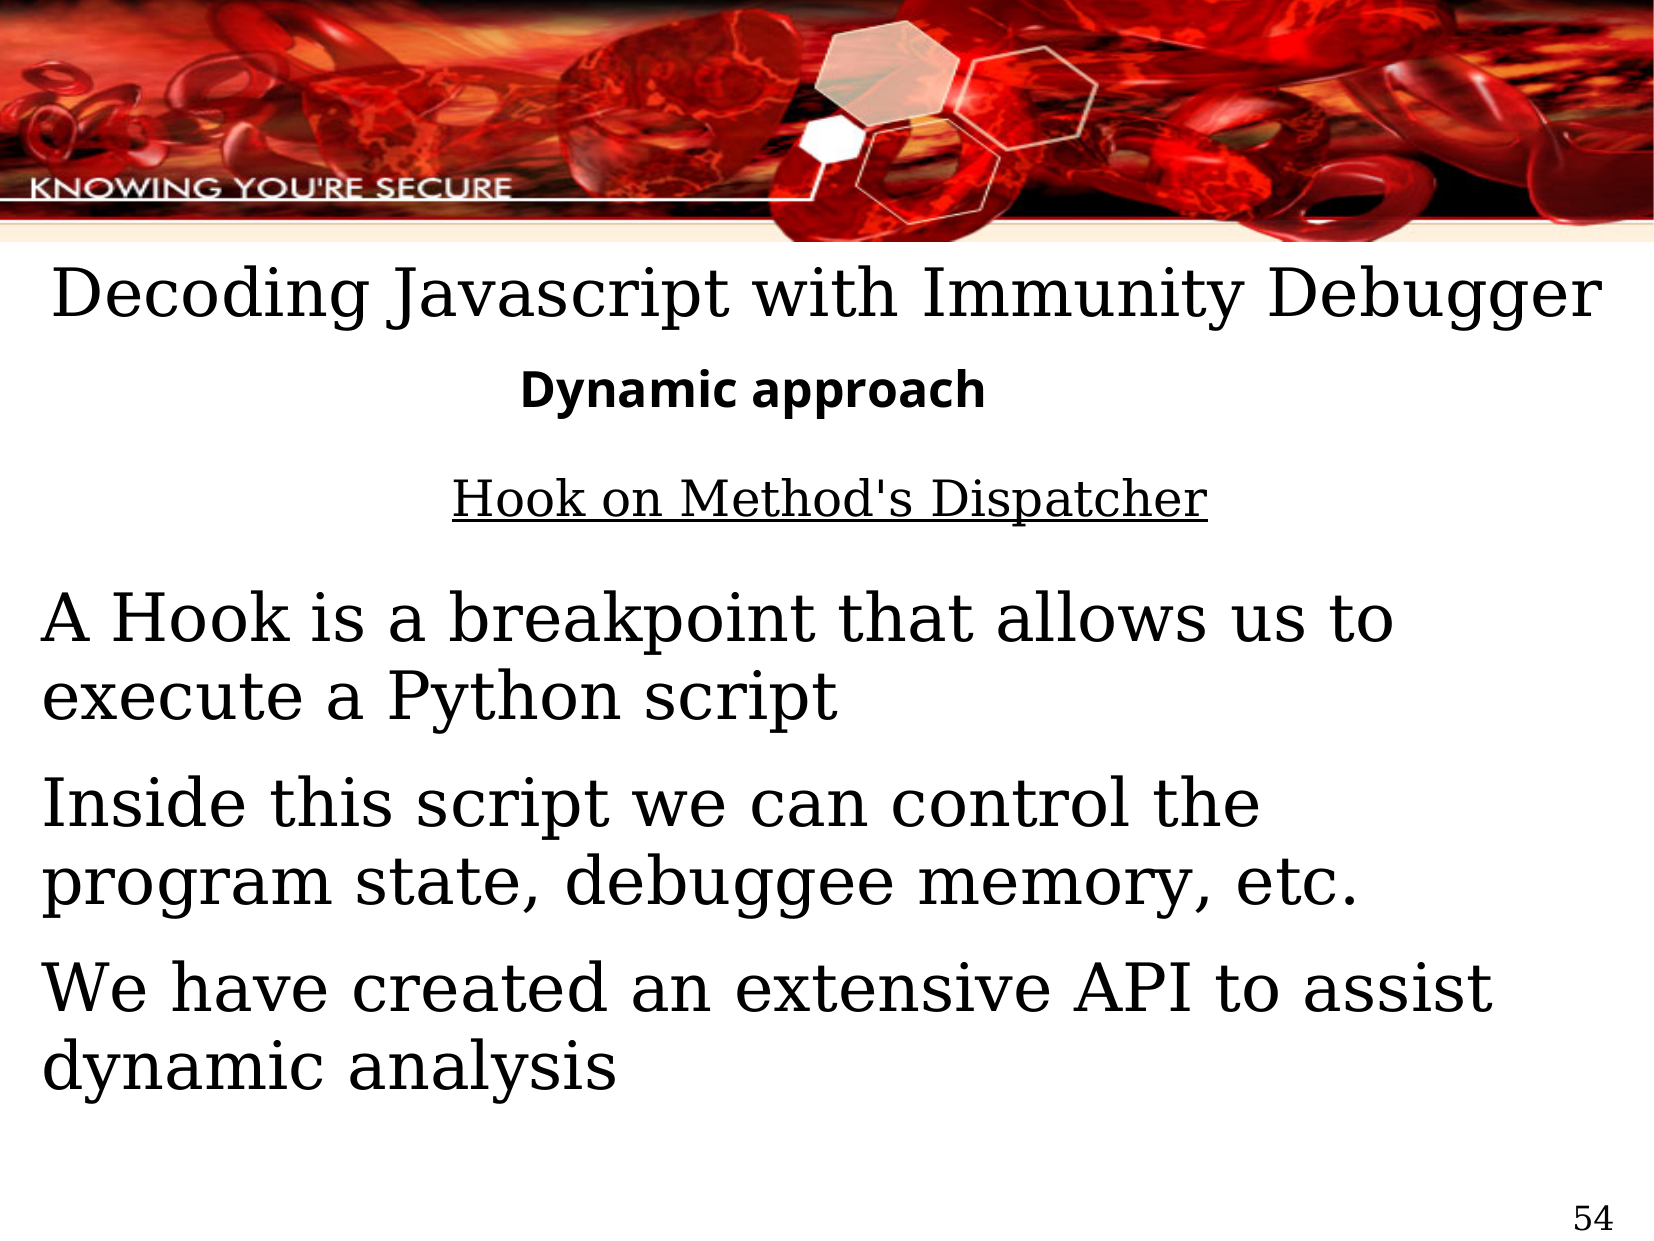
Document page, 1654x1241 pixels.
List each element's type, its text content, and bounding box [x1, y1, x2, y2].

picture [0, 0, 1654, 189]
title Decoding Javascript with Immunity Debugger [0, 189, 1654, 397]
text_box Dynamic approach [519, 354, 1068, 433]
text_box Hook on Method's Dispatcher [448, 466, 1211, 531]
list A Hook is a breakpoint that allows us to execute a Python script Inside this script we can control the program state, debuggee memory, etc. We have created an extensive API to assist dynamic analysis [41, 579, 1577, 1106]
